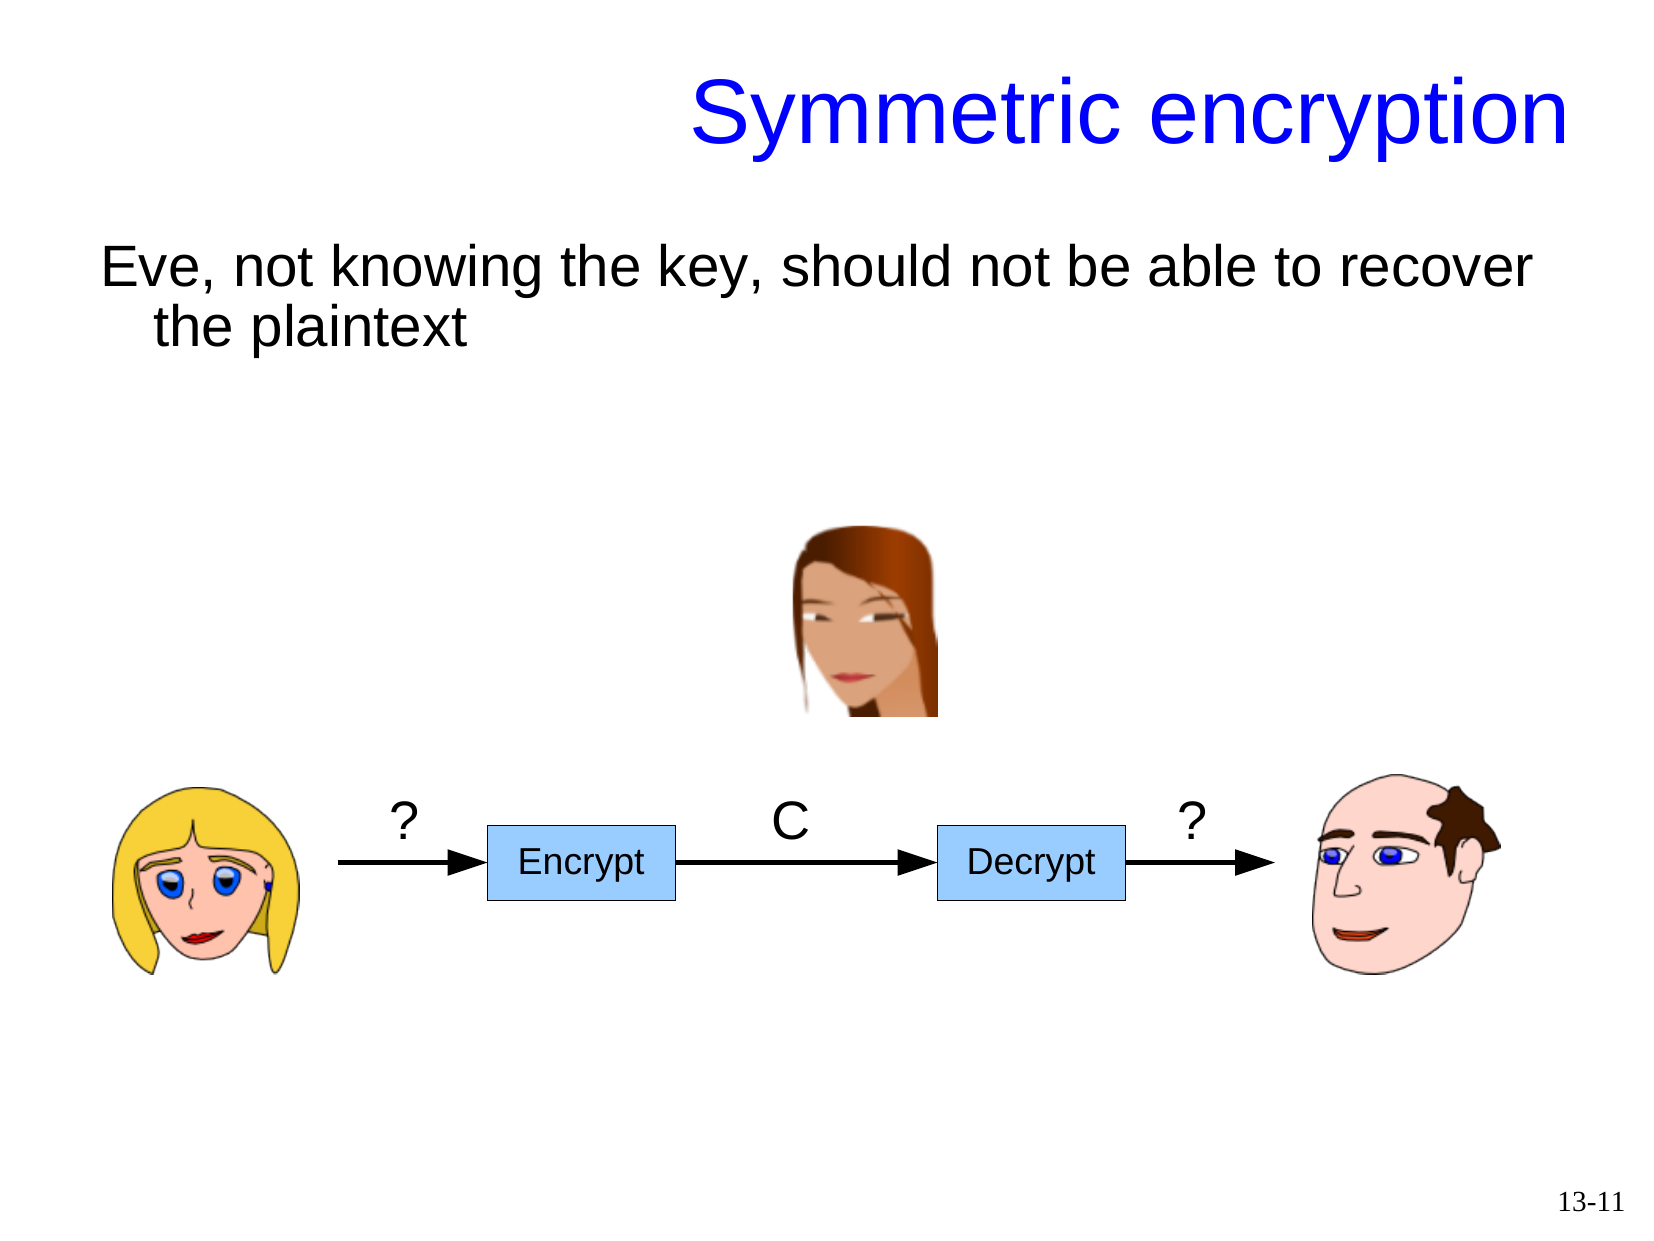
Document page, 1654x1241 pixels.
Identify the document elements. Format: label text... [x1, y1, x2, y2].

picture [791, 524, 938, 717]
text_box ? [375, 787, 435, 863]
text_box C [756, 787, 826, 863]
picture [112, 787, 300, 975]
text_box ? [1162, 787, 1222, 863]
list Eve, not knowing the key, should not be able to recover the plaintext [82, 237, 1571, 1156]
text_box Decrypt [937, 825, 1126, 901]
picture [1312, 774, 1501, 976]
text_box Encrypt [487, 825, 676, 901]
title Symmetric encryption [84, 18, 1573, 211]
